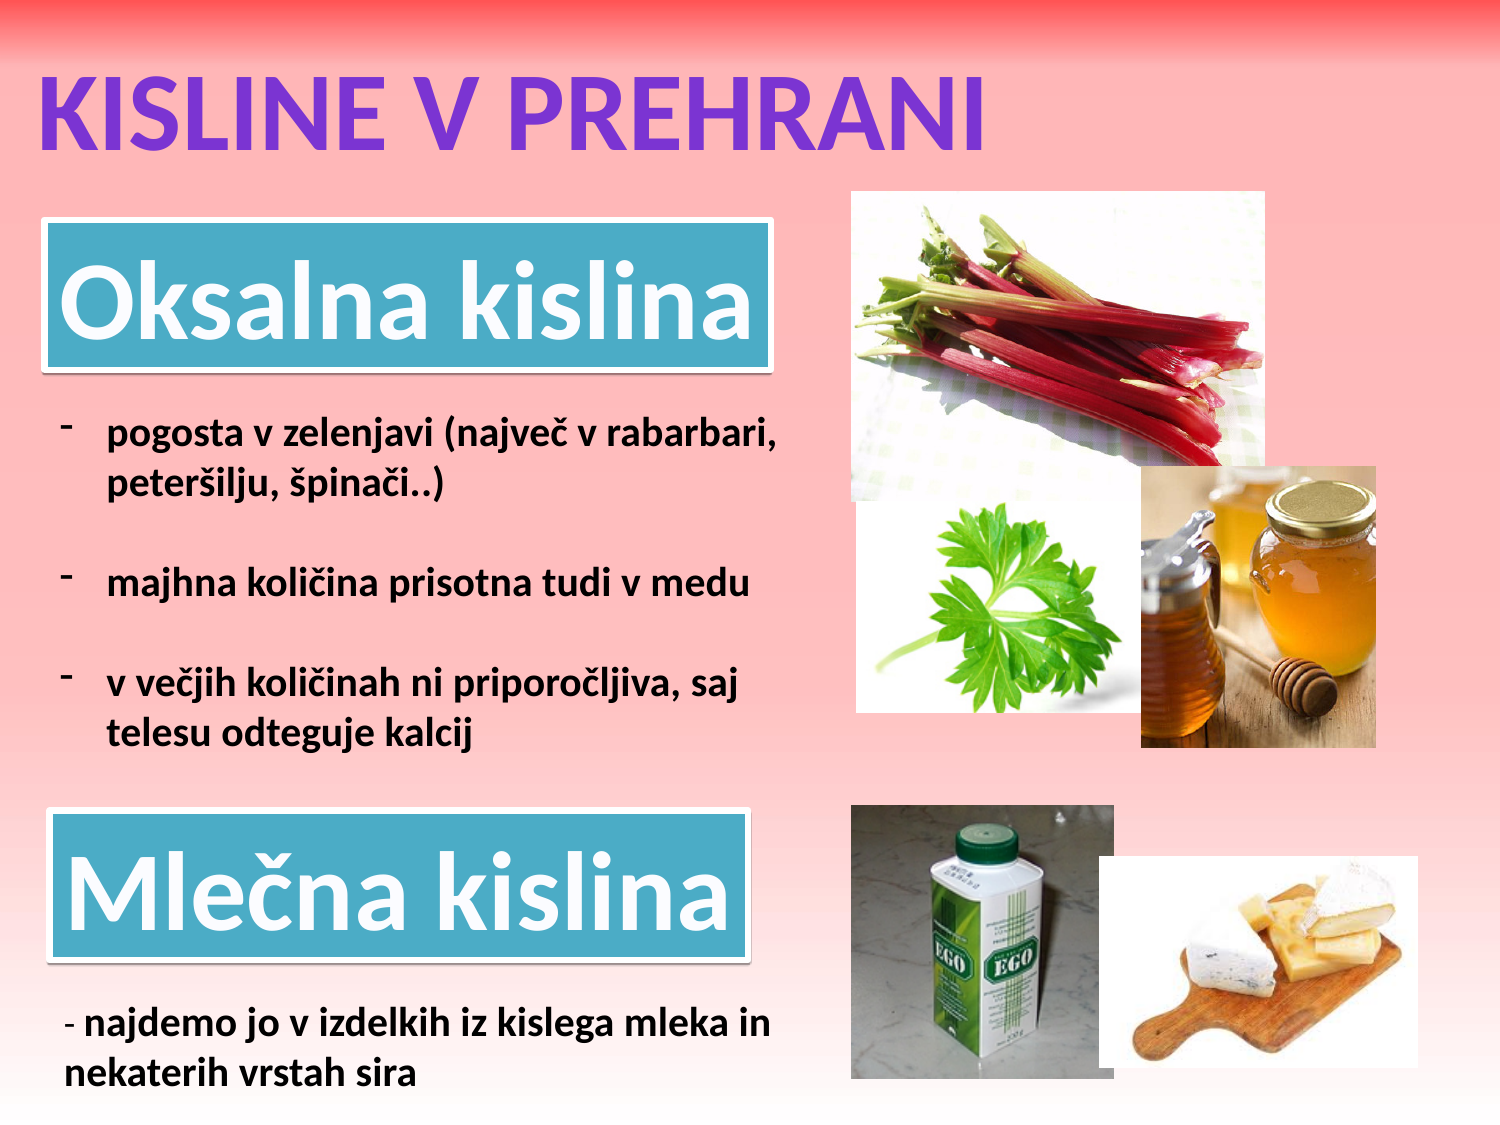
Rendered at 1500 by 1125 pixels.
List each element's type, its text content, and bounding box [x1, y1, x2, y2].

text_box KISLINE V PREHRANi [22, 30, 1006, 181]
text_box pogosta v zelenjavi (največ v rabarbari, peteršilju, špinači..) majhna količina prisotna tudi v medu v večjih količinah ni priporočljiva, saj telesu odteguje kalcij [44, 397, 813, 763]
text_box Oksalna kislina [44, 219, 771, 370]
text_box - najdemo jo v izdelkih iz kislega mleka in nekaterih vrstah sira [48, 987, 809, 1103]
picture [0, 0, 1500, 1125]
text_box Mlečna kislina [49, 810, 749, 961]
